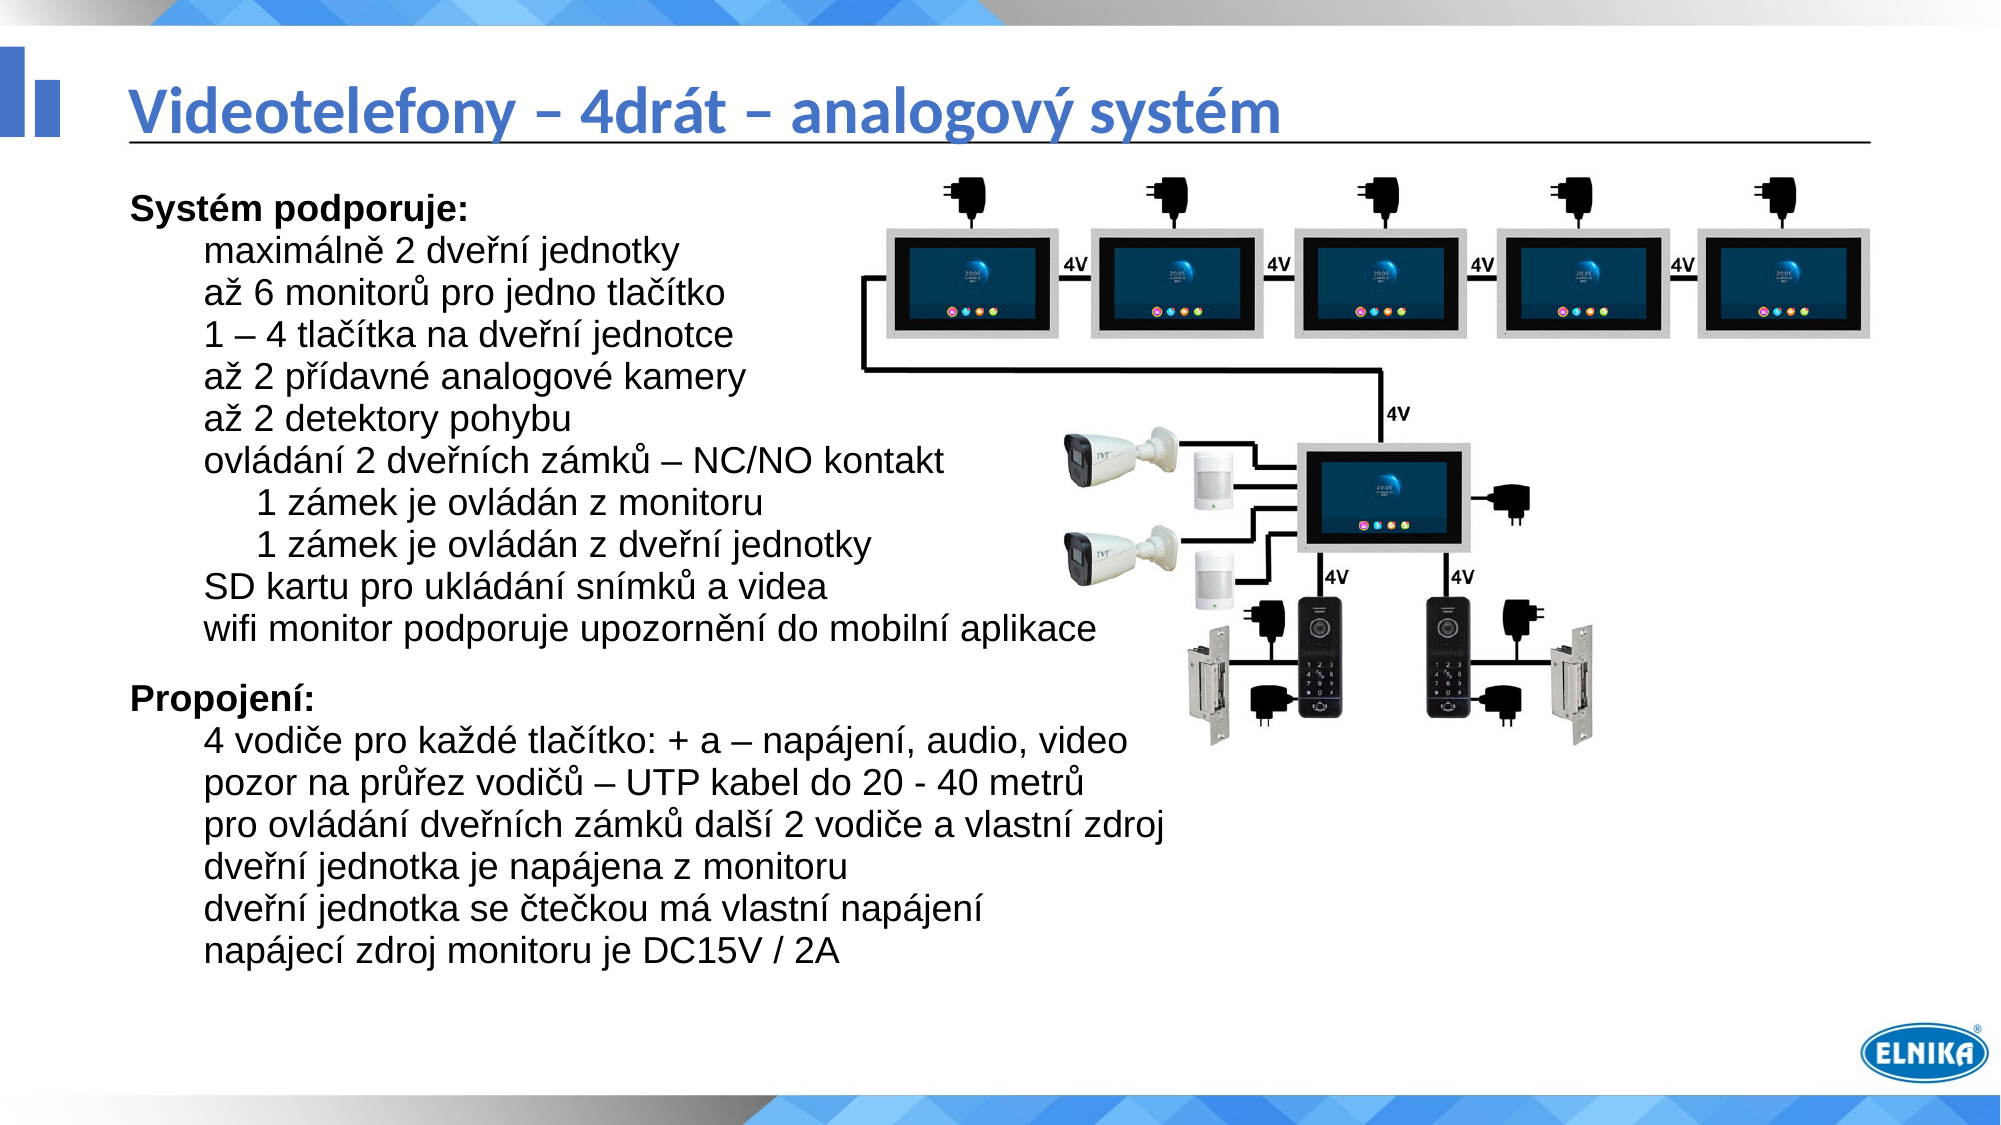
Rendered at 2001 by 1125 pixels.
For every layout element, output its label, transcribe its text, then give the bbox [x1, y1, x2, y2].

text_box Propojení: 4 vodiče pro každé tlačítko: + a – napájení, audio, video pozor na průřez vodičů – UTP kabel do 20 - 40 metrů pro ovládání dveřních zámků další 2 vodiče a vlastní zdroj dveřní jednotka je napájena z monitoru dveřní jednotka se čtečkou má vlastní napájení napájecí zdroj monitoru je DC15V / 2A [112, 667, 1235, 1109]
picture [0, 0, 2001, 1125]
text_box Videotelefony – 4drát – analogový systém [78, 58, 1300, 154]
text_box Systém podporuje: maximálně 2 dveřní jednotky až 6 monitorů pro jedno tlačítko 1 – 4 tlačítka na dveřní jednotce až 2 přídavné analogové kamery až 2 detektory pohybu ovládání 2 dveřních zámků – NC/NO kontakt 1 zámek je ovládán z monitoru 1 zámek je ovládán z dveřní jednotky SD kartu pro ukládání snímků a videa wifi monitor podporuje upozornění do mobilní aplikace [112, 177, 1146, 667]
